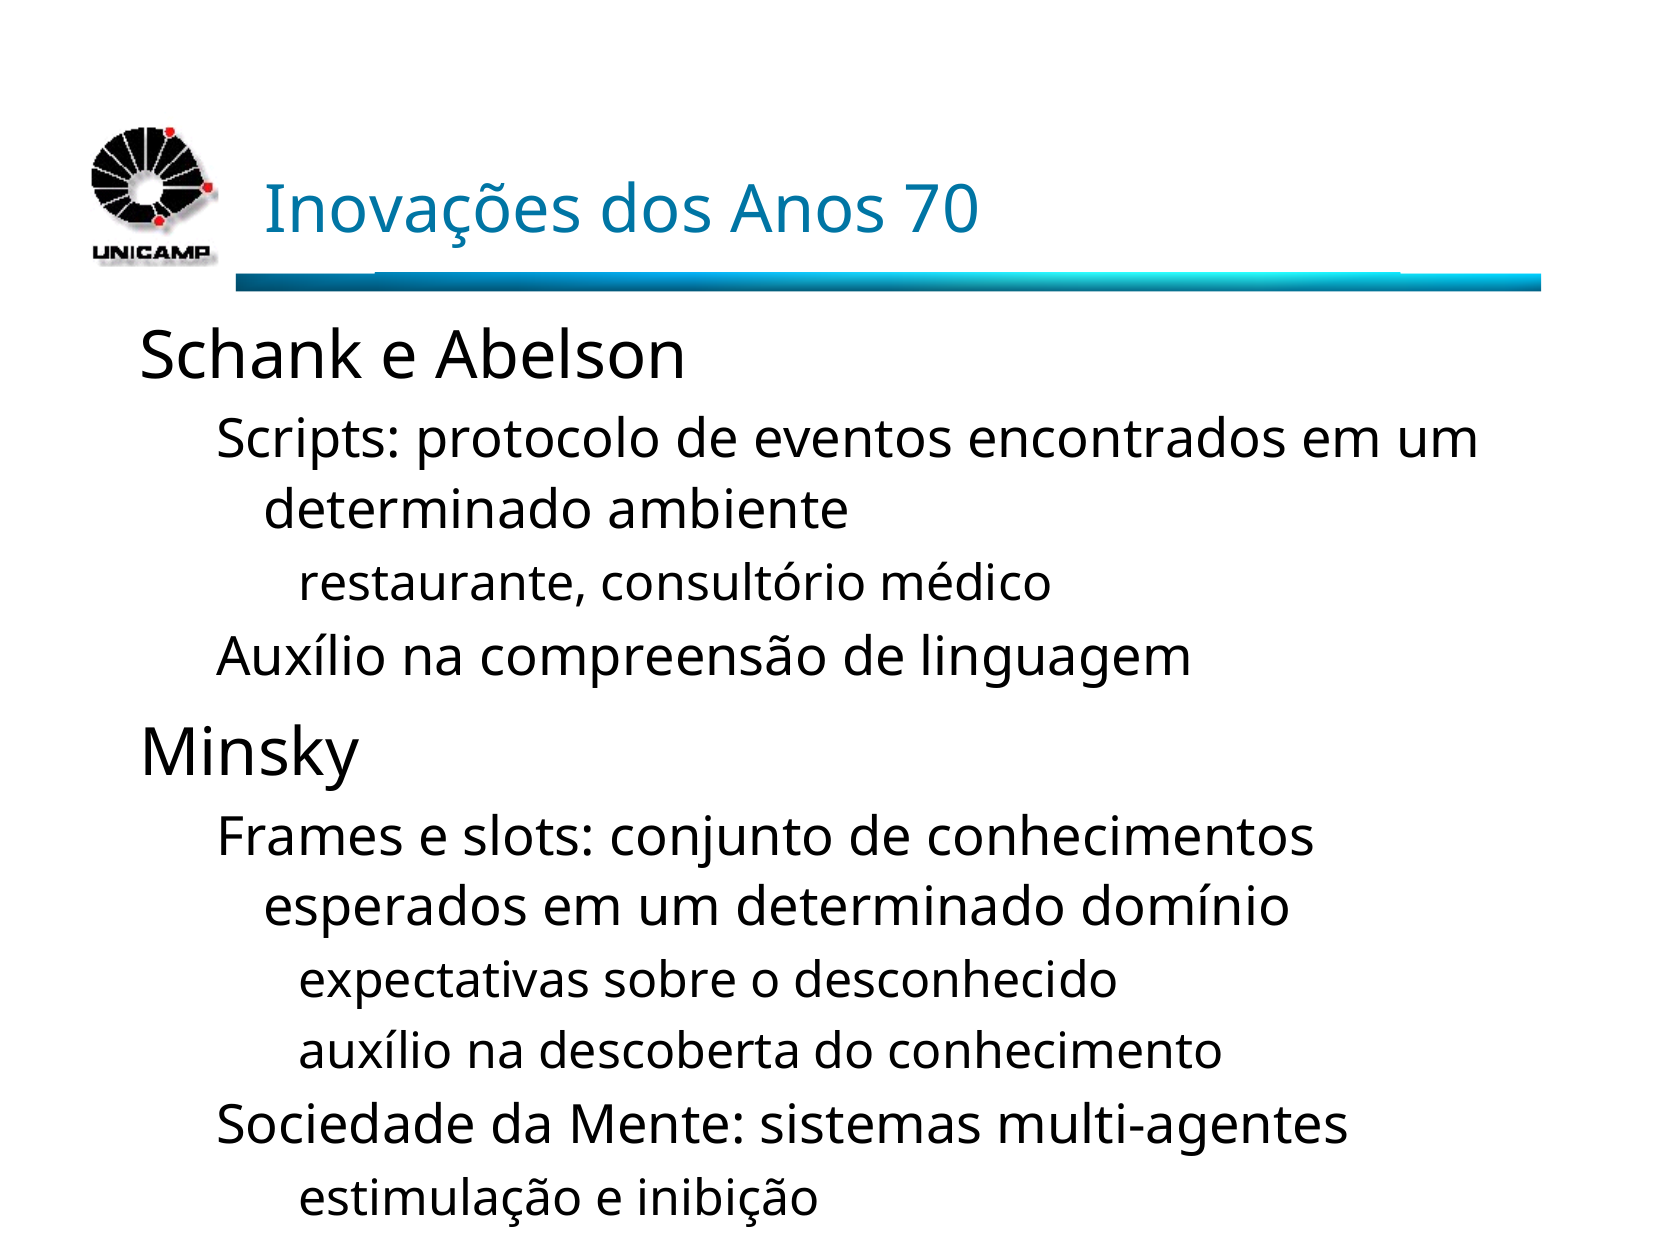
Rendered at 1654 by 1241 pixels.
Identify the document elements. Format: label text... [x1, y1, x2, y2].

title Inovações dos Anos 70 [264, 42, 1534, 250]
list Schank e Abelson Scripts: protocolo de eventos encontrados em um determinado ambiente restaurante, consultório médico Auxílio na compreensão de linguagem Minsky Frames e slots: conjunto de conhecimentos esperados em um determinado domínio expectativas sobre o desconhecido auxílio na descoberta do conhecimento Sociedade da Mente: sistemas multi-agentes estimulação e inibição paralelismo x serialismo [121, 309, 1534, 1198]
picture [125, 272, 1654, 295]
